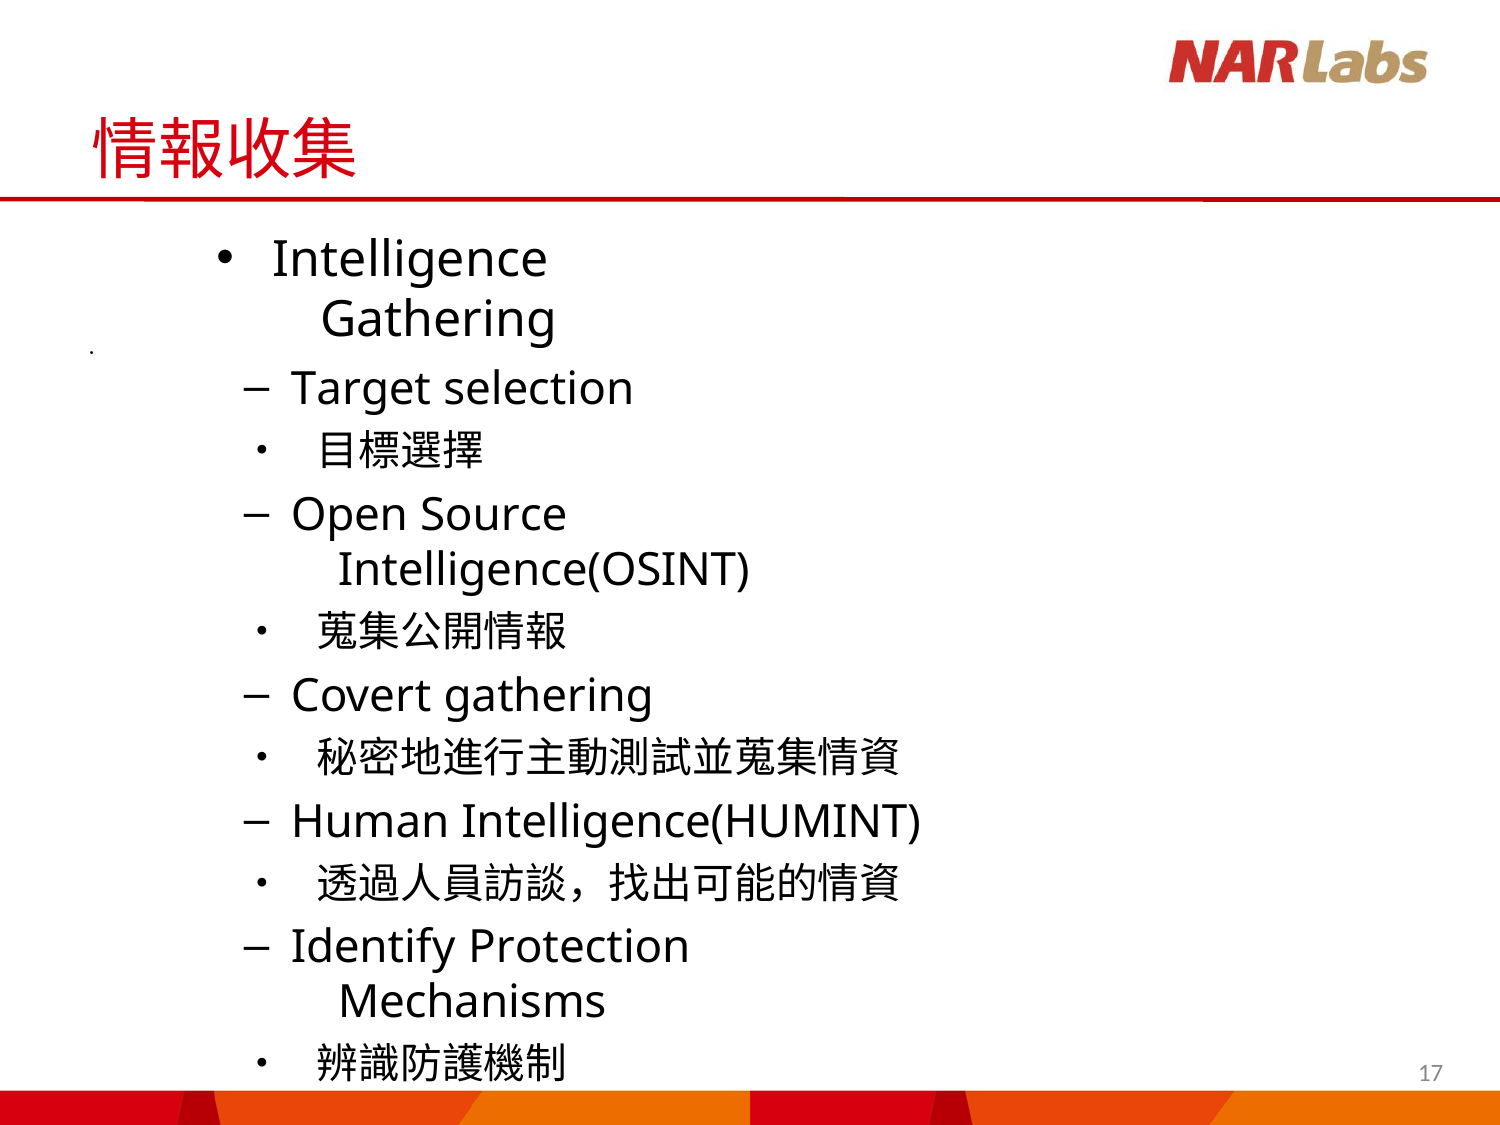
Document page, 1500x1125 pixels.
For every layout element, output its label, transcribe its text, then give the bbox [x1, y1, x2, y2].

title 情報收集 [89, 107, 1411, 189]
text_box 11 [1414, 1056, 1448, 1090]
text_box Intelligence Gathering Target selection • 目標選擇 Open Source Intelligence(OSINT) • 蒐集公開情報 Covert gathering • 秘密地進行主動測試並蒐集情資 Human Intelligence(HUMINT) • 透過人員訪談，找出可能的情資 Identify Protection Mechanisms • 辨識防護機制 [89, 226, 925, 919]
